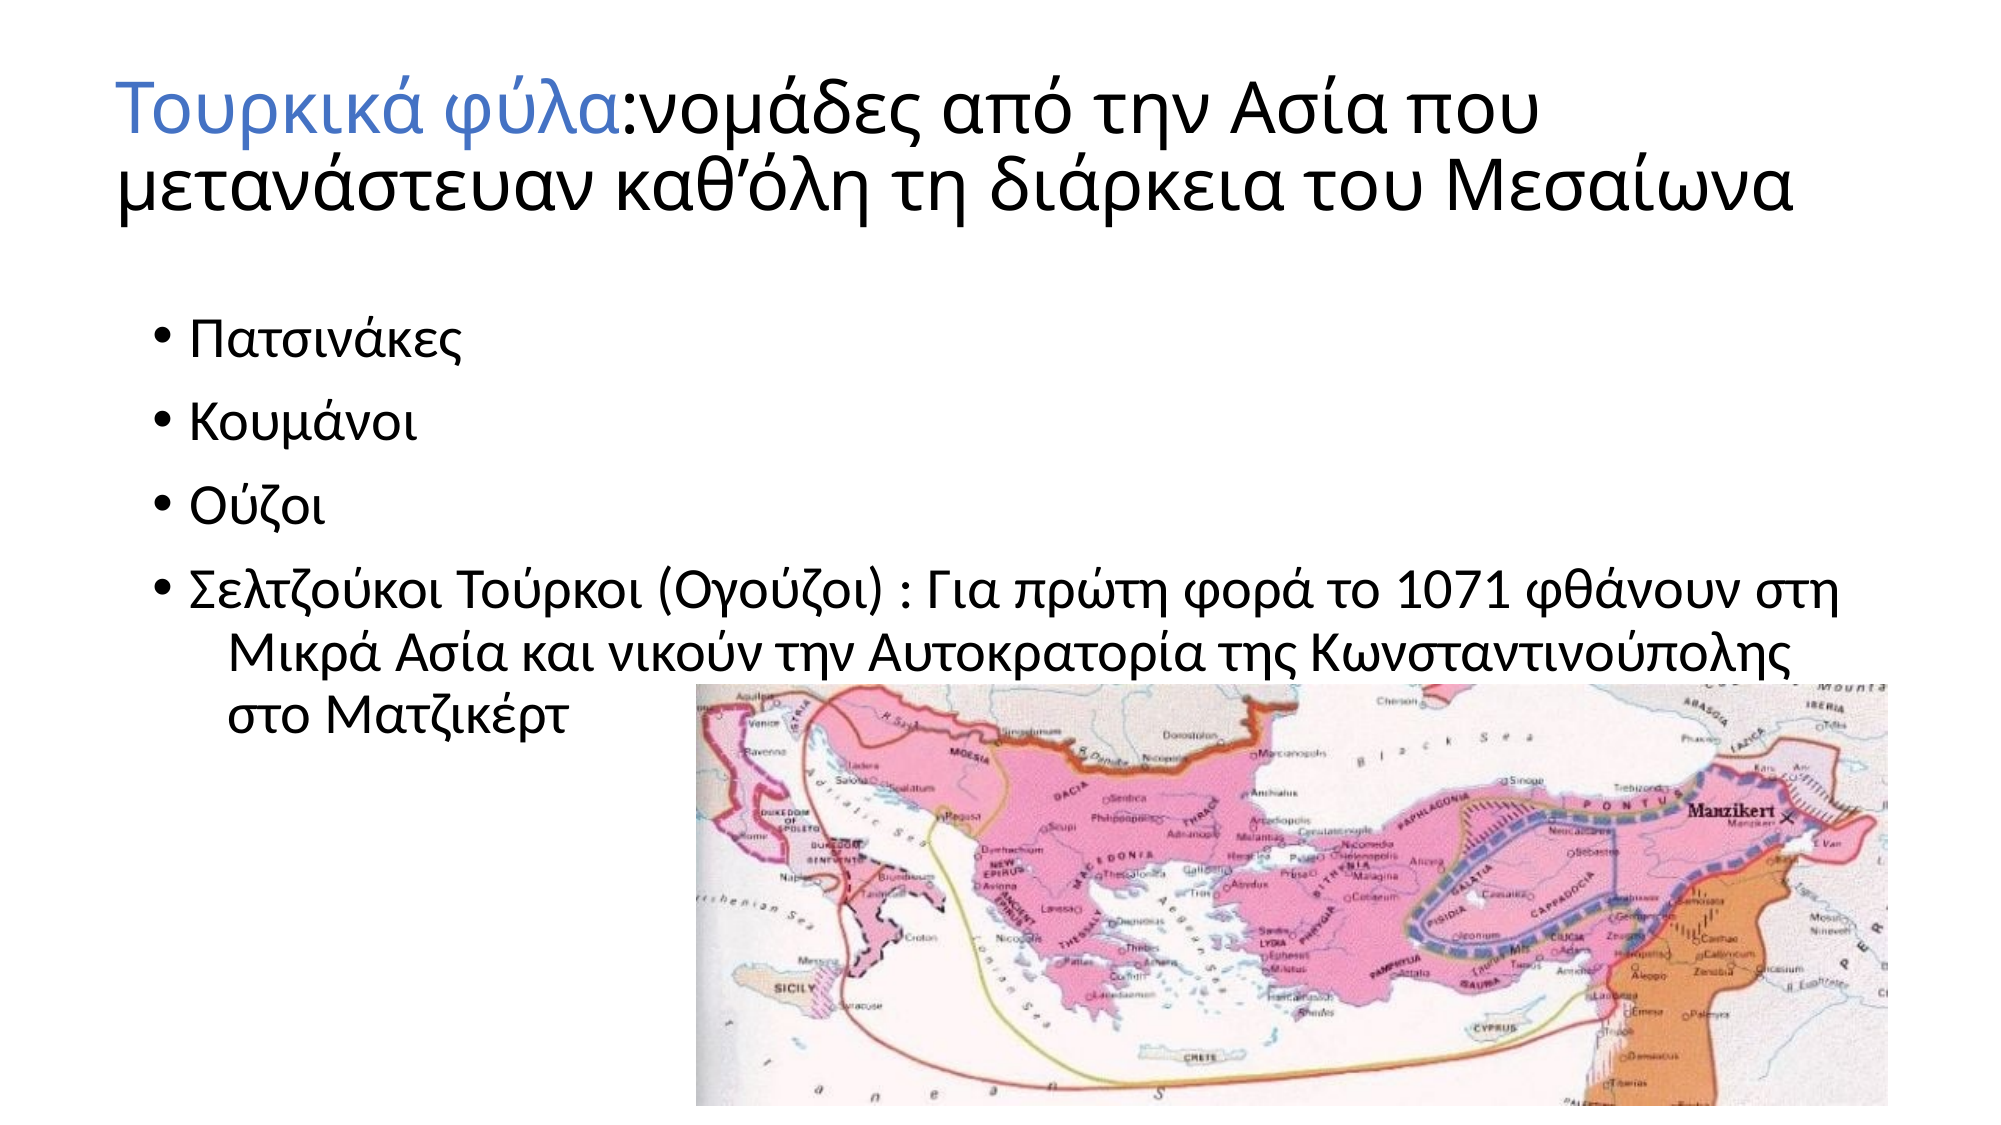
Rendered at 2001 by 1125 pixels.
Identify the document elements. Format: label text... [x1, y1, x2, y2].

picture [696, 684, 1888, 1106]
list Πατσινάκες Κουμάνοι Ούζοι Σελτζούκοι Τούρκοι (Ογούζοι) : Για πρώτη φορά το 1071 φθάνουν στη Μικρά Ασία και νικούν την Αυτοκρατορία της Κωνσταντινούπολης στο Ματζικέρτ [137, 299, 1863, 1014]
title Τουρκικά φύλα:νομάδες από την Ασία που μετανάστευαν καθ’όλη τη διάρκεια του Μεσαίωνα [100, 39, 1826, 258]
